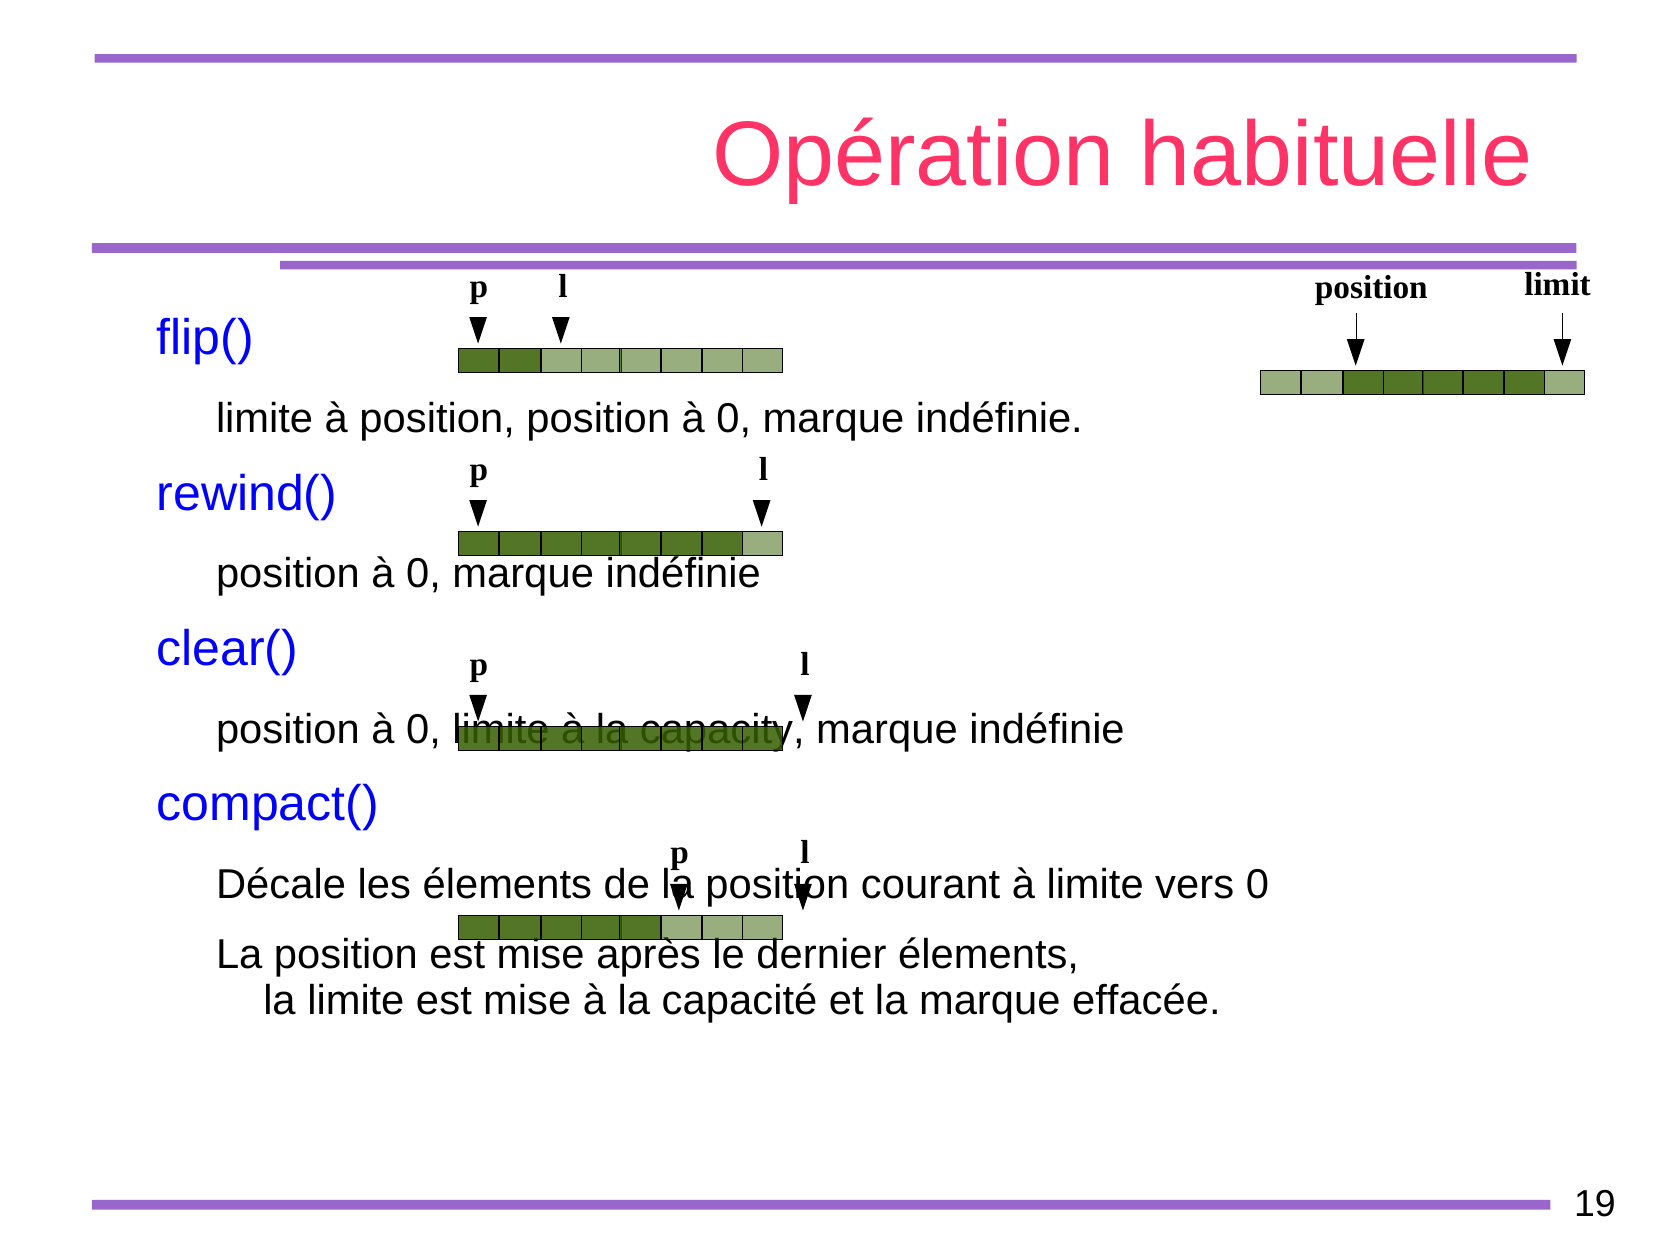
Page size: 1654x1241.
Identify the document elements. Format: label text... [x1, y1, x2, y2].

text_box p [469, 450, 489, 501]
text_box p [469, 645, 489, 696]
text_box [1260, 370, 1585, 395]
text_box [458, 531, 783, 556]
text_box l [759, 450, 769, 501]
text_box p [670, 834, 689, 885]
list flip() limite à position, position à 0, marque indéfinie. rewind() position à 0, marque indéfinie clear() position à 0, limite à la capacity, marque indéfinie compact() Décale les élements de la position courant à limite vers 0 La position est mise après le dernier élements, la limite est mise à la capacité et la marque effacée. [121, 309, 1534, 1191]
text_box position [1314, 269, 1429, 320]
text_box l [800, 834, 810, 885]
text_box [458, 915, 783, 940]
text_box p [469, 267, 489, 318]
title Opération habituelle [121, 49, 1534, 257]
text_box l [558, 267, 568, 318]
text_box [458, 726, 783, 751]
text_box [458, 348, 783, 373]
text_box l [800, 645, 810, 696]
text_box limit [1524, 265, 1592, 316]
